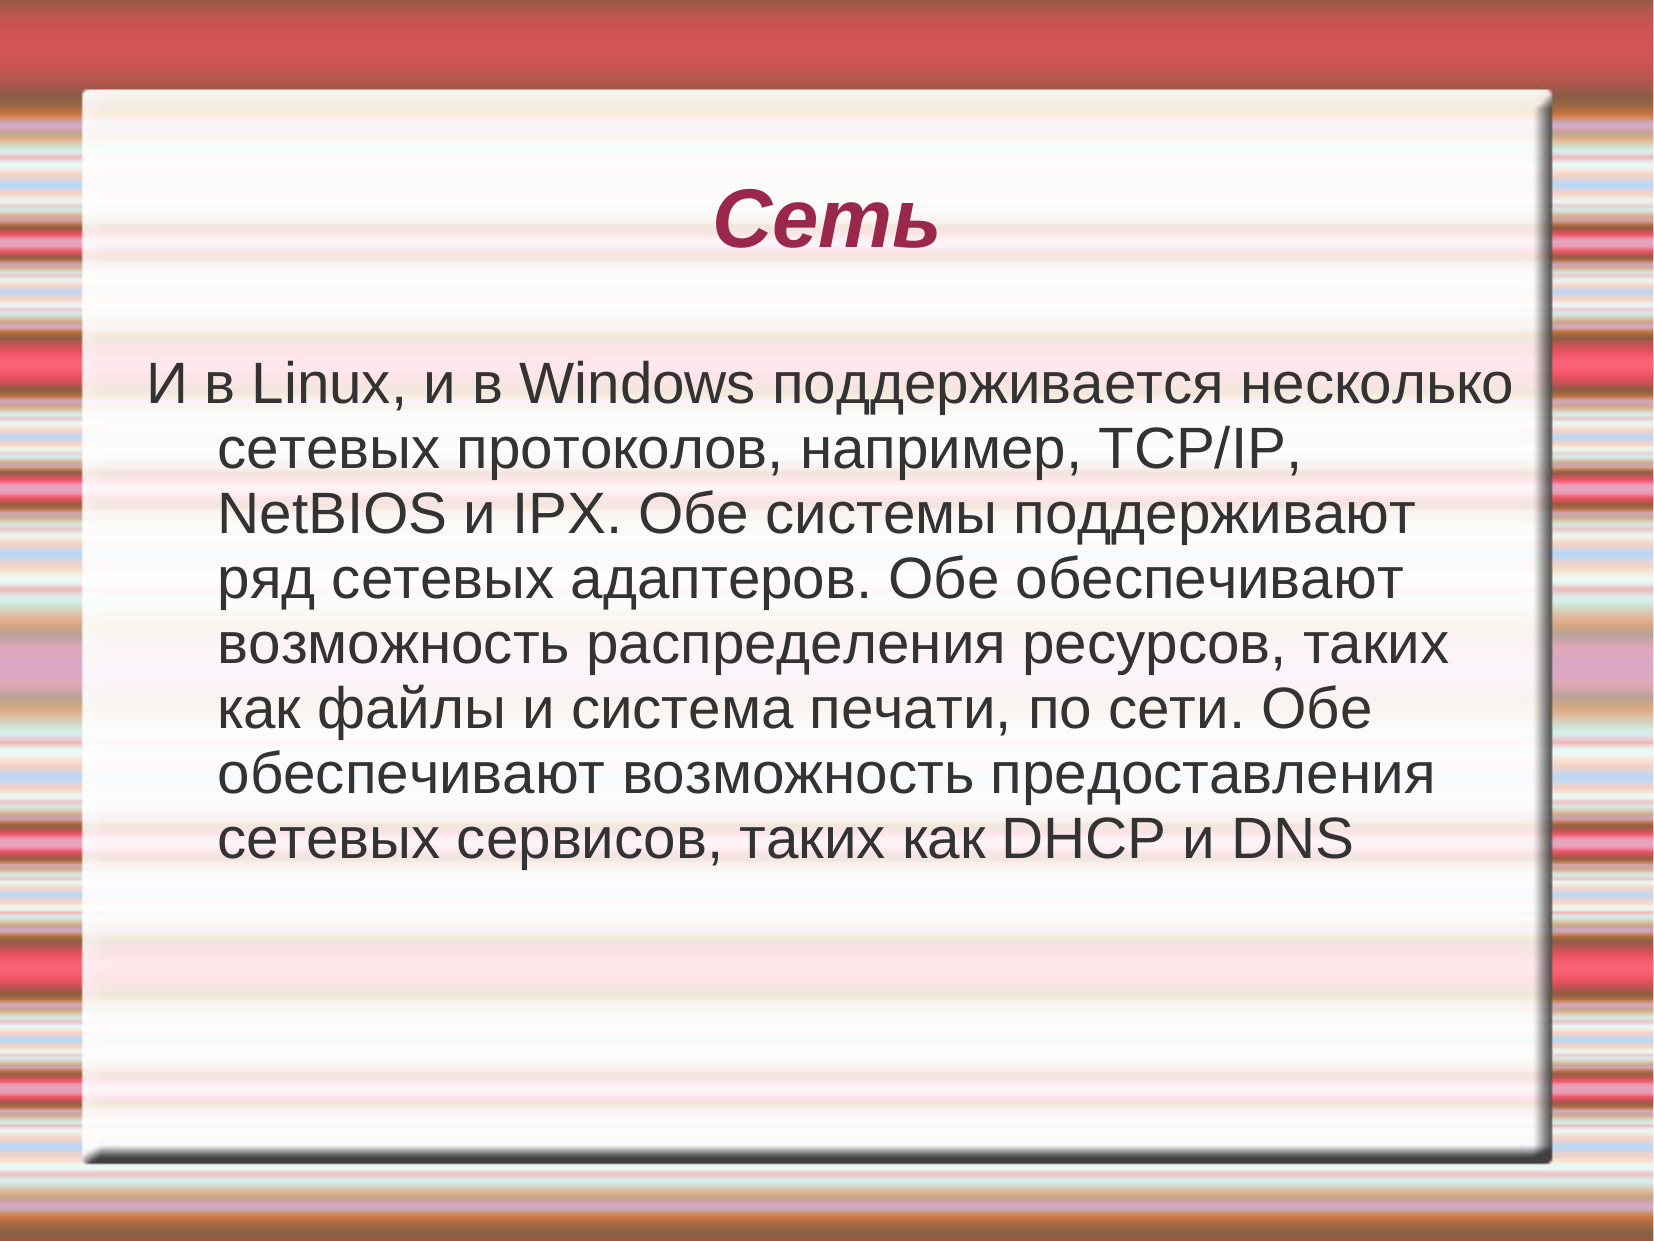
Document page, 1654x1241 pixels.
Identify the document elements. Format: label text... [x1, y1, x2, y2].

list И в Linux, и в Windows поддерживается несколько сетевых протоколов, например, TCP/IP, NetBIOS и IPX. Обе системы поддерживают ряд сетевых адаптеров. Обе обеспечивают возможность распределения ресурсов, таких как файлы и система печати, по сети. Обе обеспечивают возможность предоставления сетевых сервисов, таких как DHCP и DNS [134, 350, 1516, 1133]
title Сеть [121, 114, 1534, 322]
picture [0, 0, 1654, 1241]
